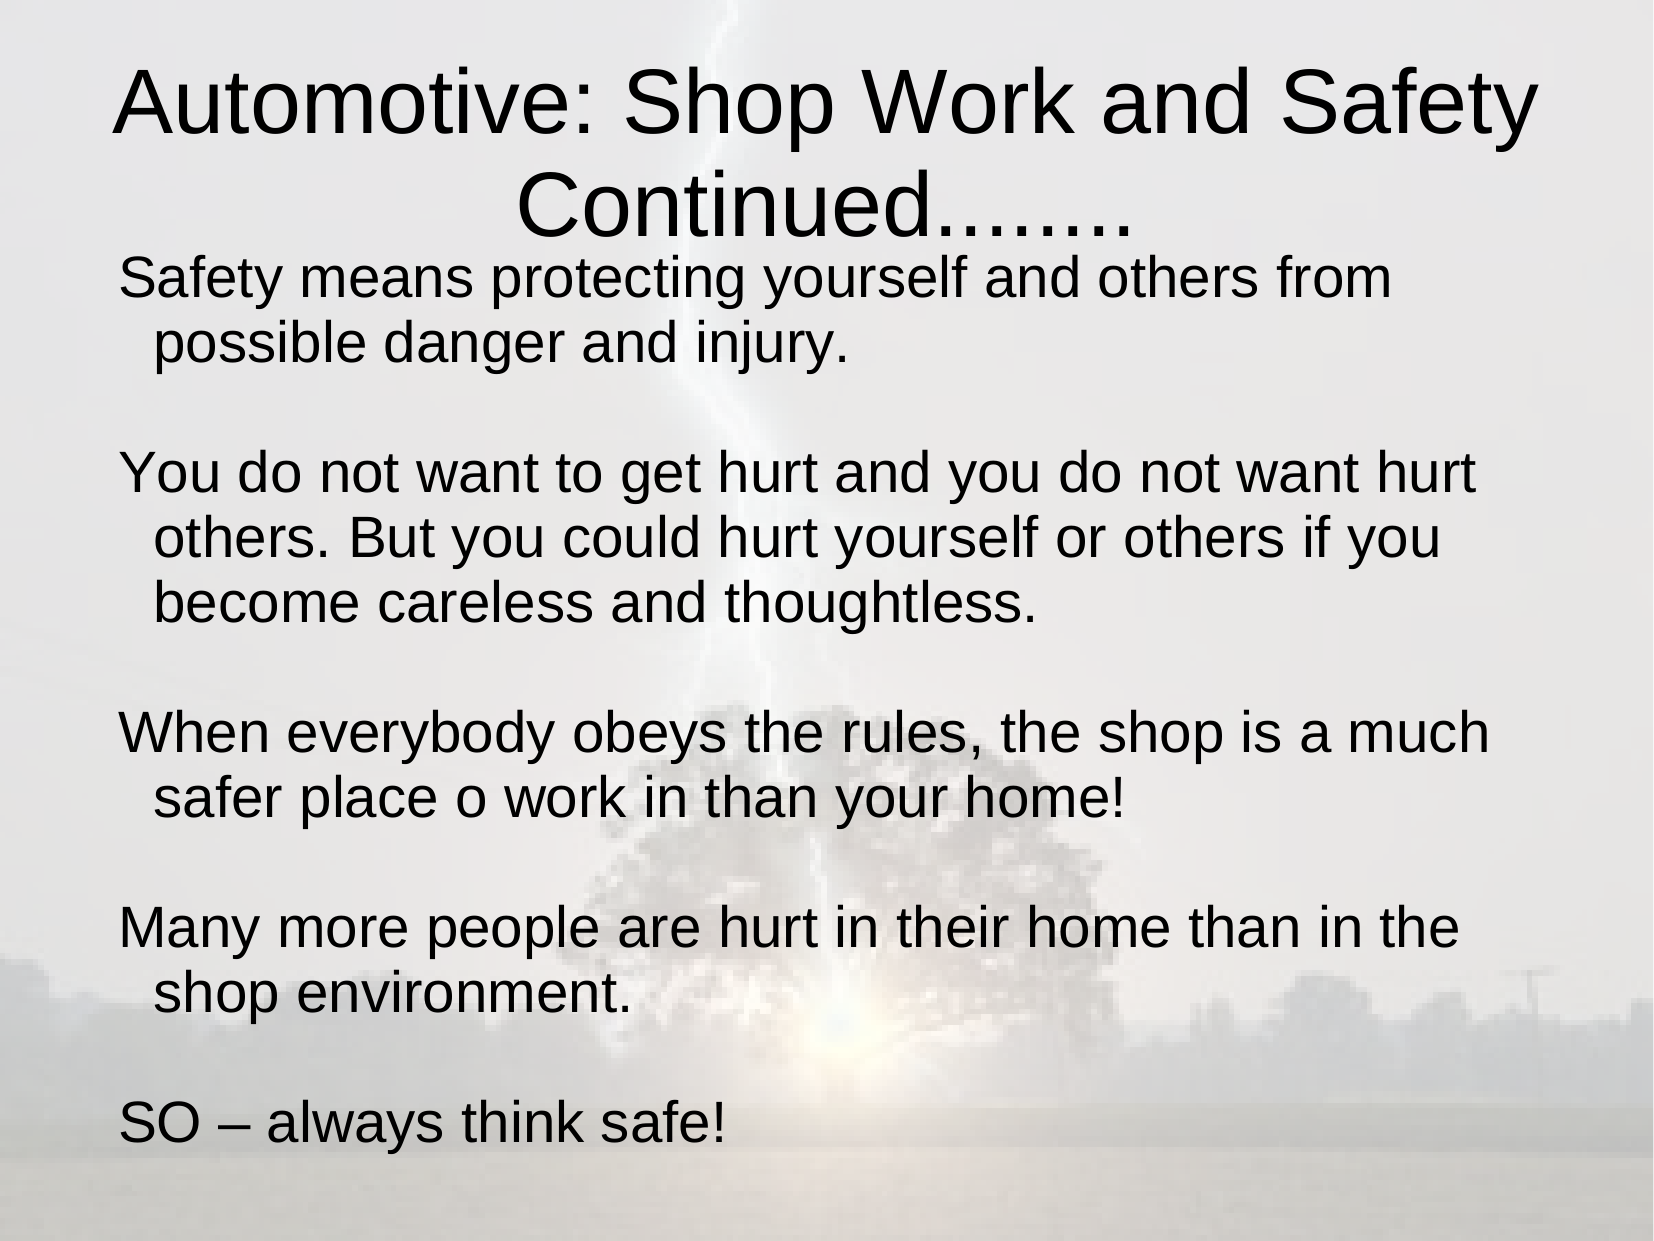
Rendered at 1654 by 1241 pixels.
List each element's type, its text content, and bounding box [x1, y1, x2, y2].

title Automotive: Shop Work and Safety Continued........ [82, 50, 1571, 244]
picture [0, 0, 1654, 1241]
subtitle Safety means protecting yourself and others from possible danger and injury. You do not want to get hurt and you do not want hurt others. But you could hurt yourself or others if you become careless and thoughtless. When everybody obeys the rules, the shop is a much safer place o work in than your home! Many more people are hurt in their home than in the shop environment. SO – always think safe! [82, 244, 1571, 1155]
